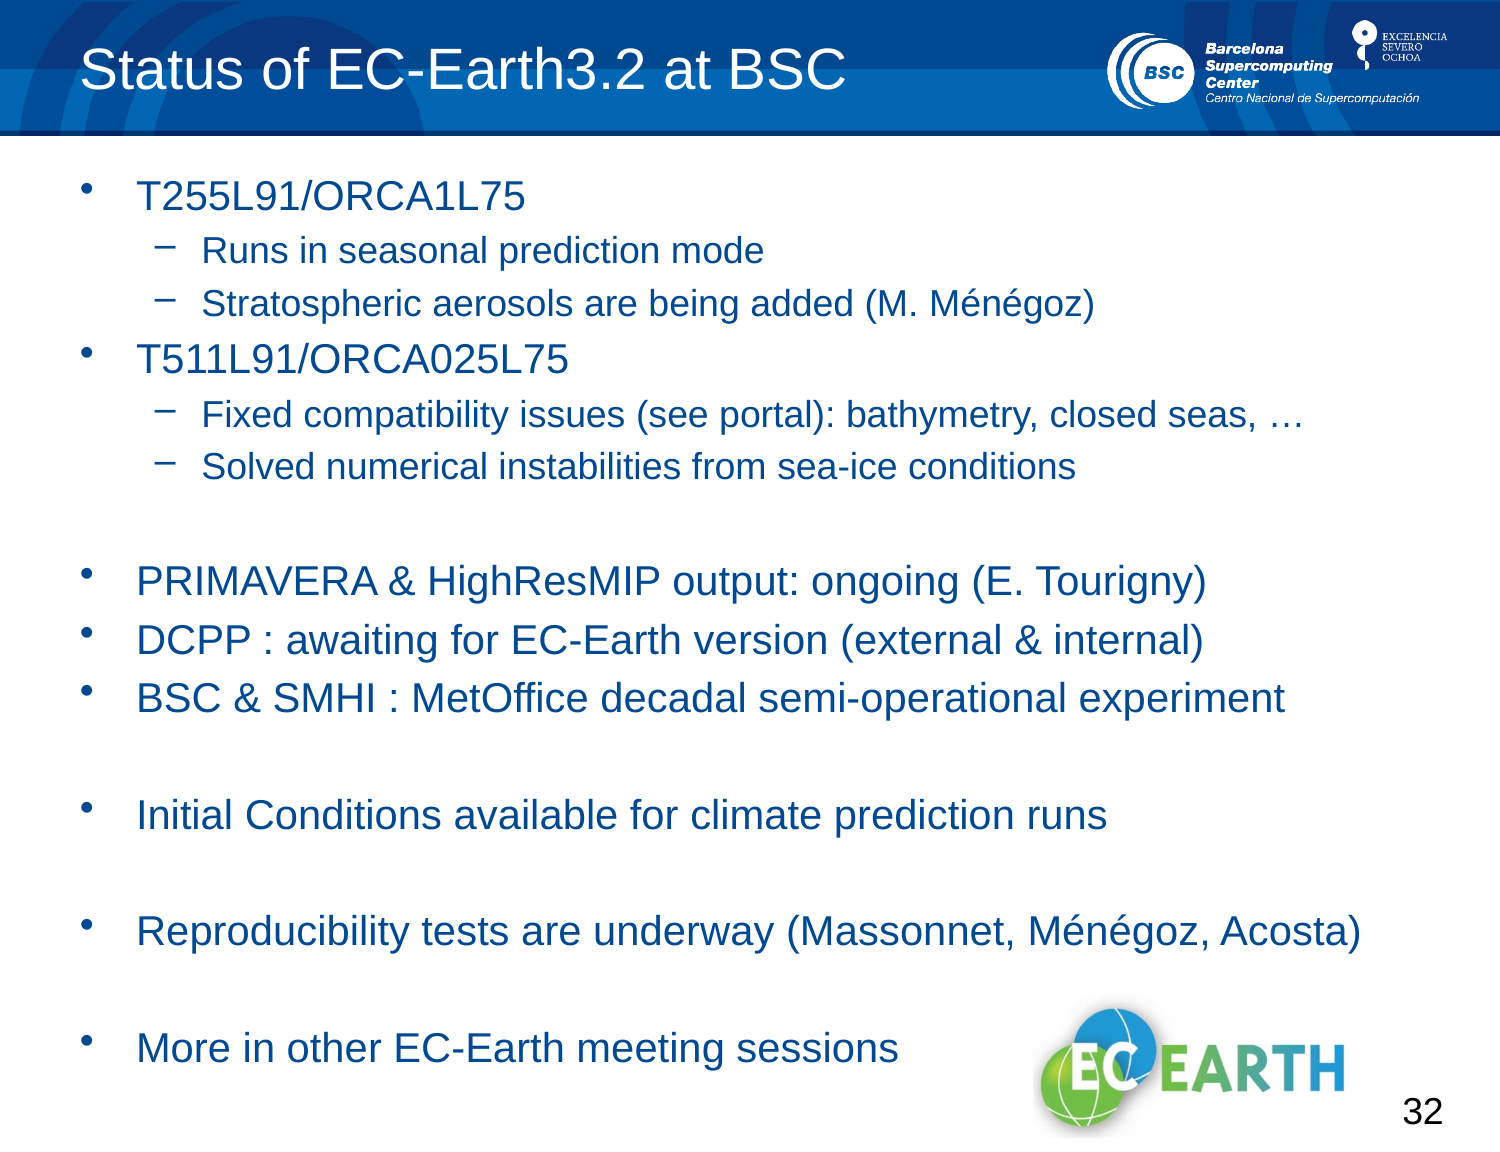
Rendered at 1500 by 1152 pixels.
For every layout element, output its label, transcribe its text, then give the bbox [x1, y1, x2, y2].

list T255L91/ORCA1L75 Runs in seasonal prediction mode Stratospheric aerosols are being added (M. Ménégoz) T511L91/ORCA025L75 Fixed compatibility issues (see portal): bathymetry, closed seas, … Solved numerical instabilities from sea-ice conditions PRIMAVERA & HighResMIP output: ongoing (E. Tourigny) DCPP : awaiting for EC-Earth version (external & internal) BSC & SMHI : MetOffice decadal semi-operational experiment Initial Conditions available for climate prediction runs Reproducibility tests are underway (Massonnet, Ménégoz, Acosta) More in other EC-Earth meeting sessions [64, 161, 1432, 1068]
picture [1033, 995, 1353, 1138]
title Status of EC-Earth3.2 at BSC [65, 23, 1081, 138]
picture [0, 0, 1500, 136]
